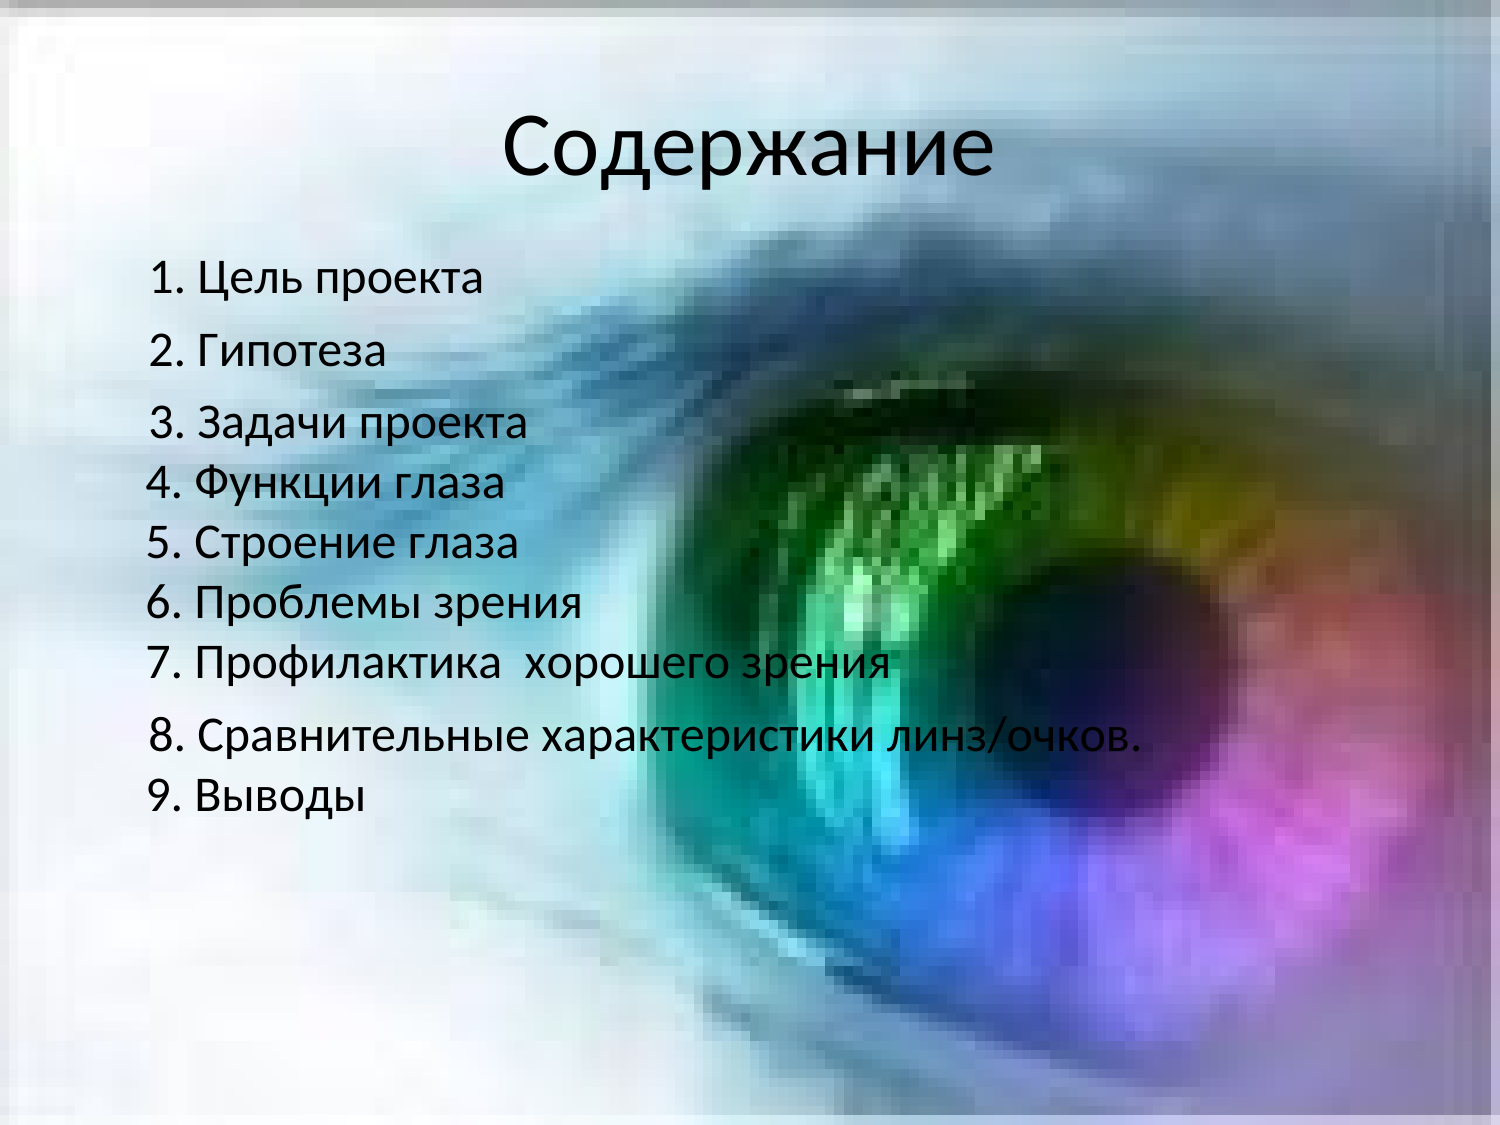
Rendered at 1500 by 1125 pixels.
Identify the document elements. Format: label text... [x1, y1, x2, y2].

title Содержание [75, 13, 1426, 265]
picture [0, 0, 1500, 1125]
list 1. Цель проекта 2. Гипотеза 3. Задачи проекта 4. Функции глаза 5. Строение глаза 6. Проблемы зрения 7. Профилактика хорошего зрения 8. Сравнительные характеристики линз/очков. 9. Выводы [88, 236, 1439, 979]
